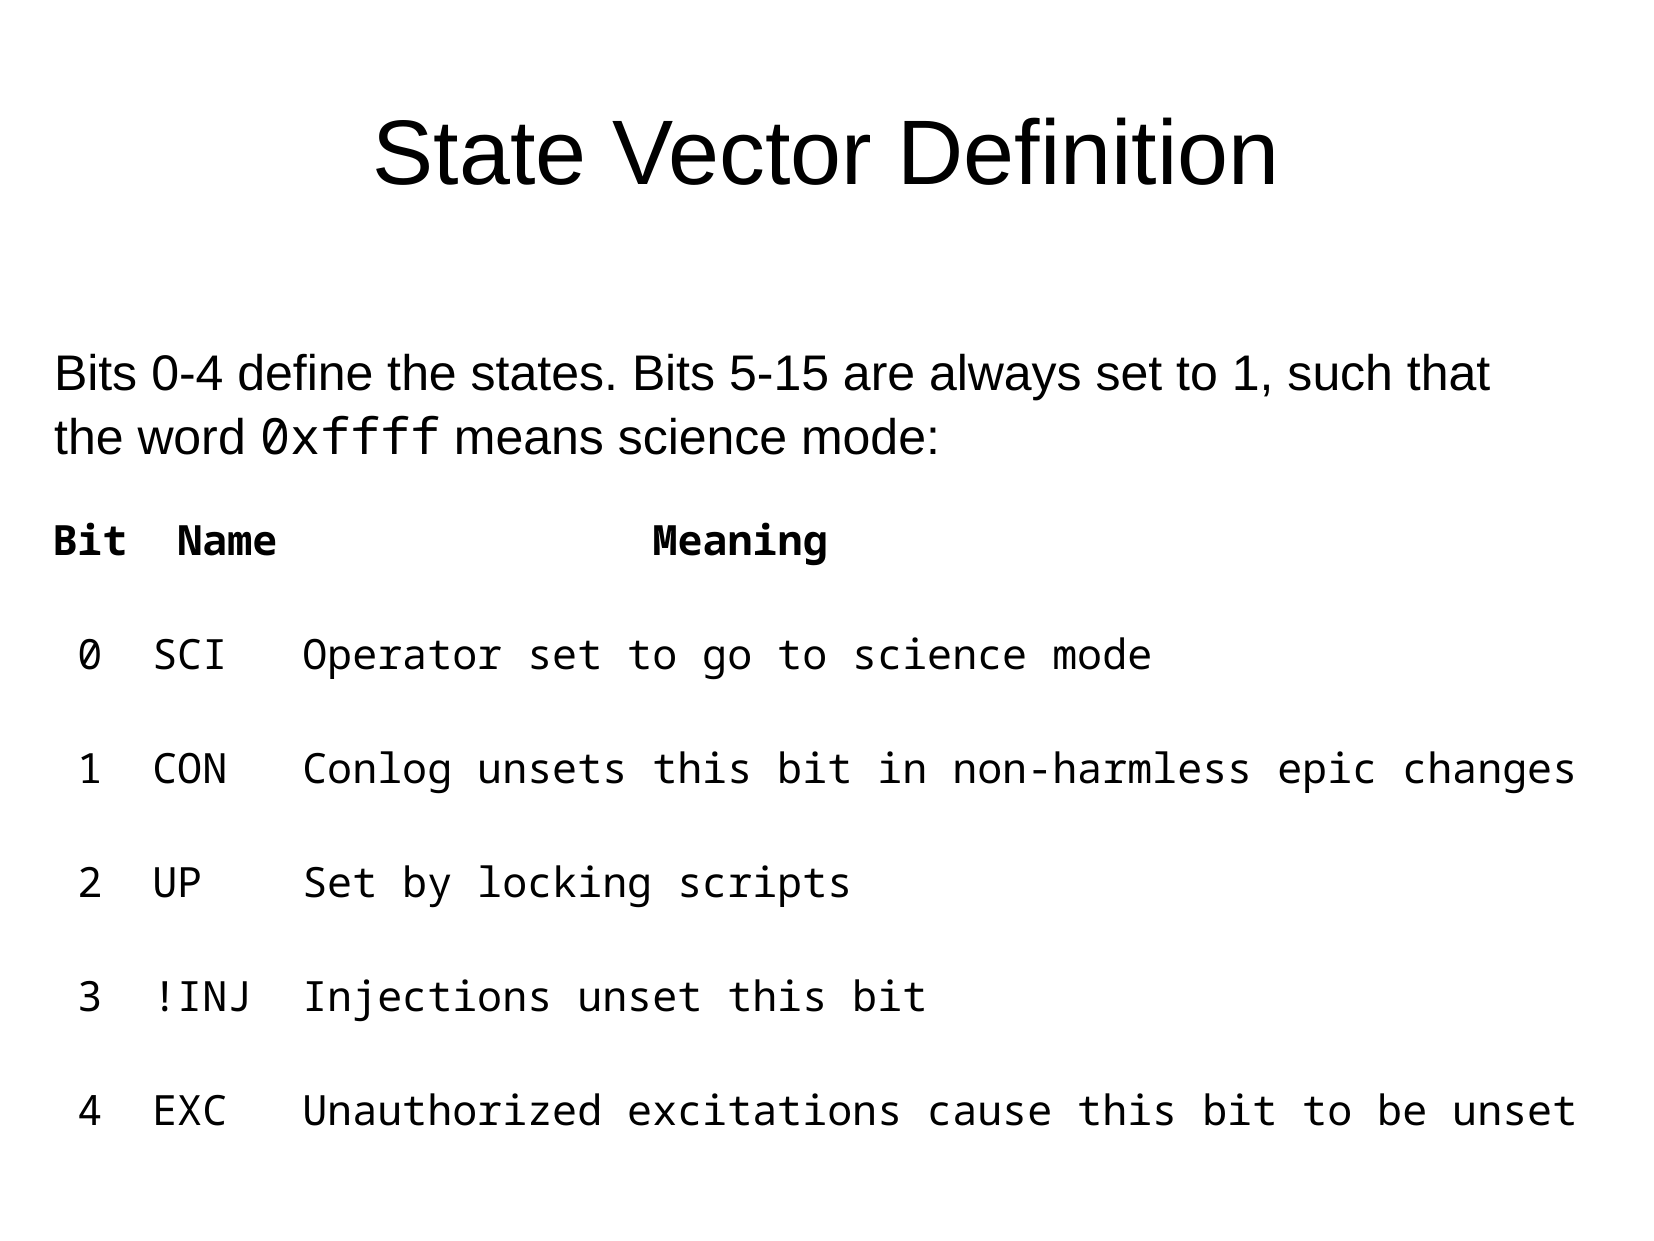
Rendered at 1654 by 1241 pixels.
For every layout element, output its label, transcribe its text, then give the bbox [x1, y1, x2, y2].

text_box Bits 0-4 define the states. Bits 5-15 are always set to 1, such that the word 0xffff means science mode: [39, 337, 1538, 503]
text_box Bit Name Meaning 0 SCI Operator set to go to science mode 1 CON Conlog unsets this bit in non-harmless epic changes 2 UP Set by locking scripts 3 !INJ Injections unset this bit 4 EXC Unauthorized excitations cause this bit to be unset [37, 503, 1651, 1069]
title State Vector Definition [82, 56, 1571, 250]
